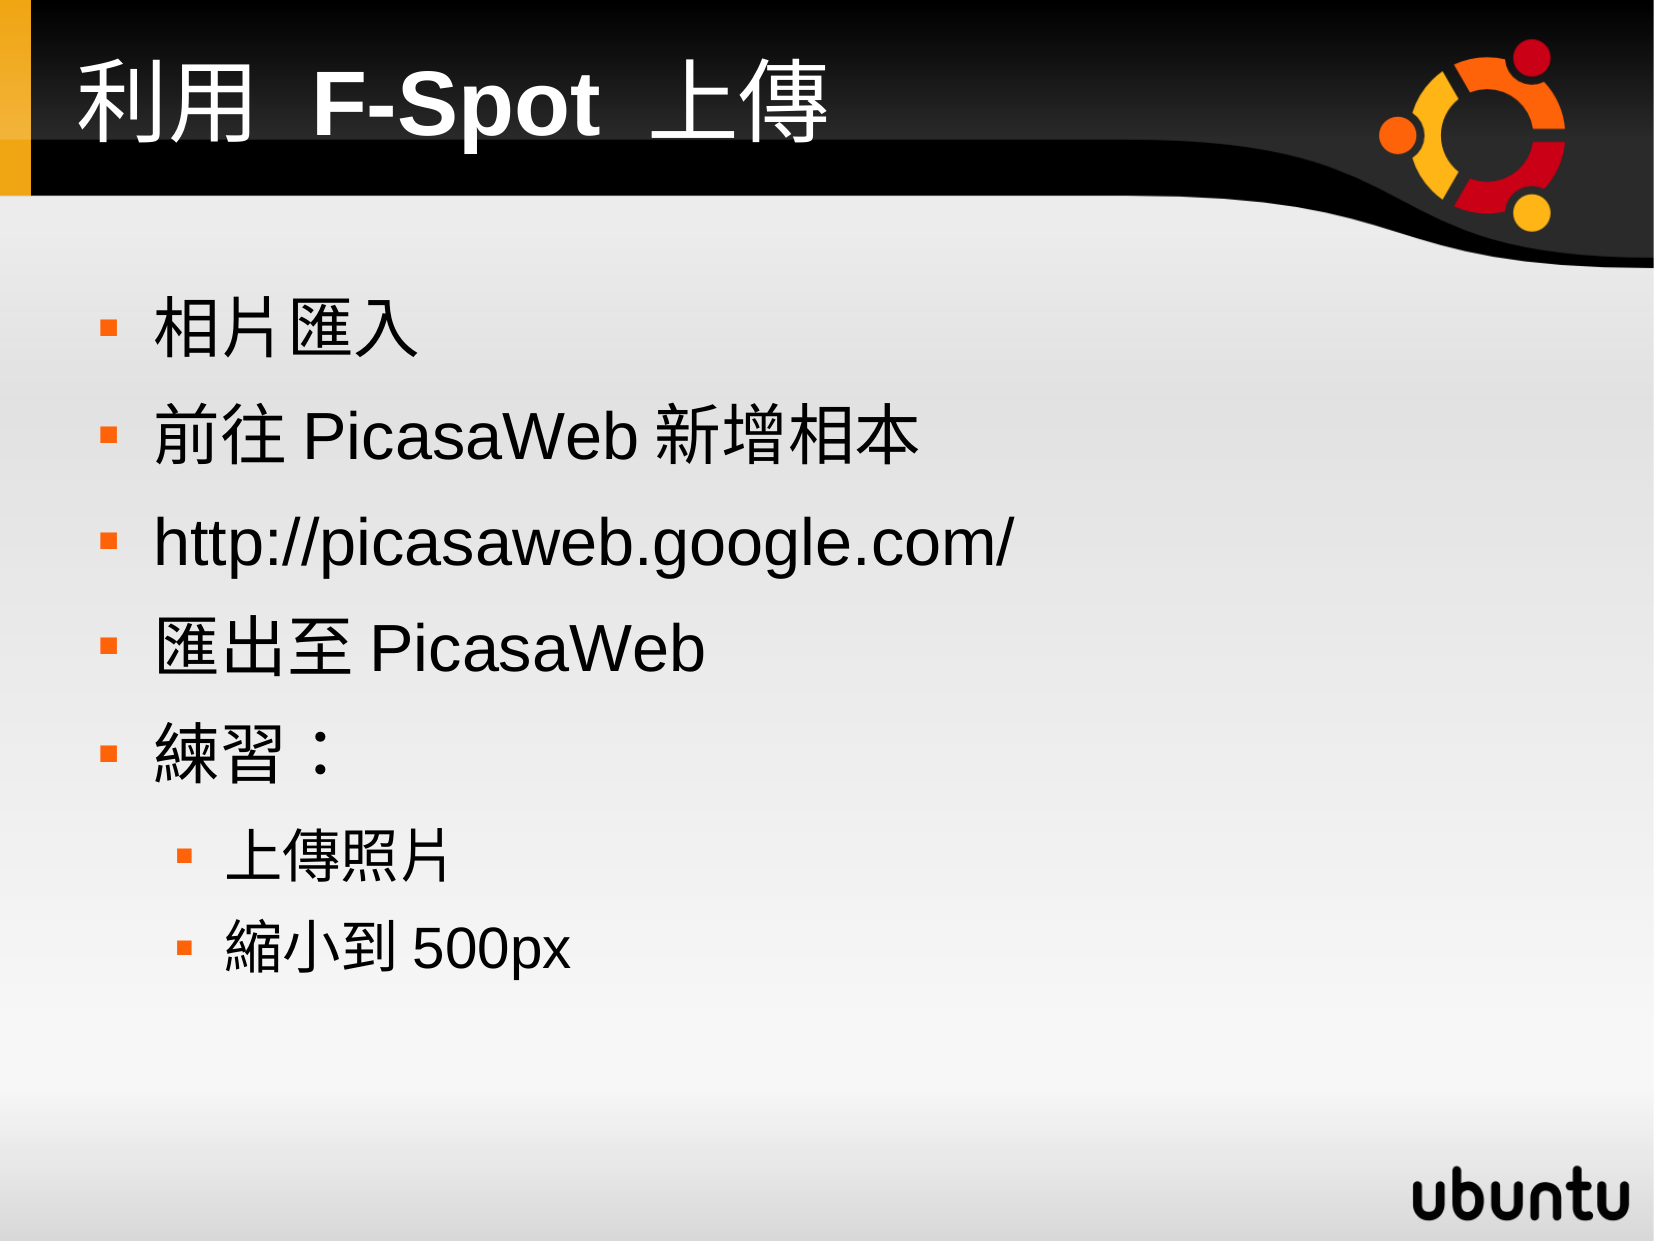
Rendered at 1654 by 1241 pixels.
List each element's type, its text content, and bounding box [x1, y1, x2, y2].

title 利用 F-Spot 上傳 [76, 7, 1565, 200]
picture [0, 0, 1654, 1241]
list 相片匯入 前往PicasaWeb新增相本 http://picasaweb.google.com/ 匯出至PicasaWeb 練習： 上傳照片 縮小到500px [82, 290, 1571, 1094]
